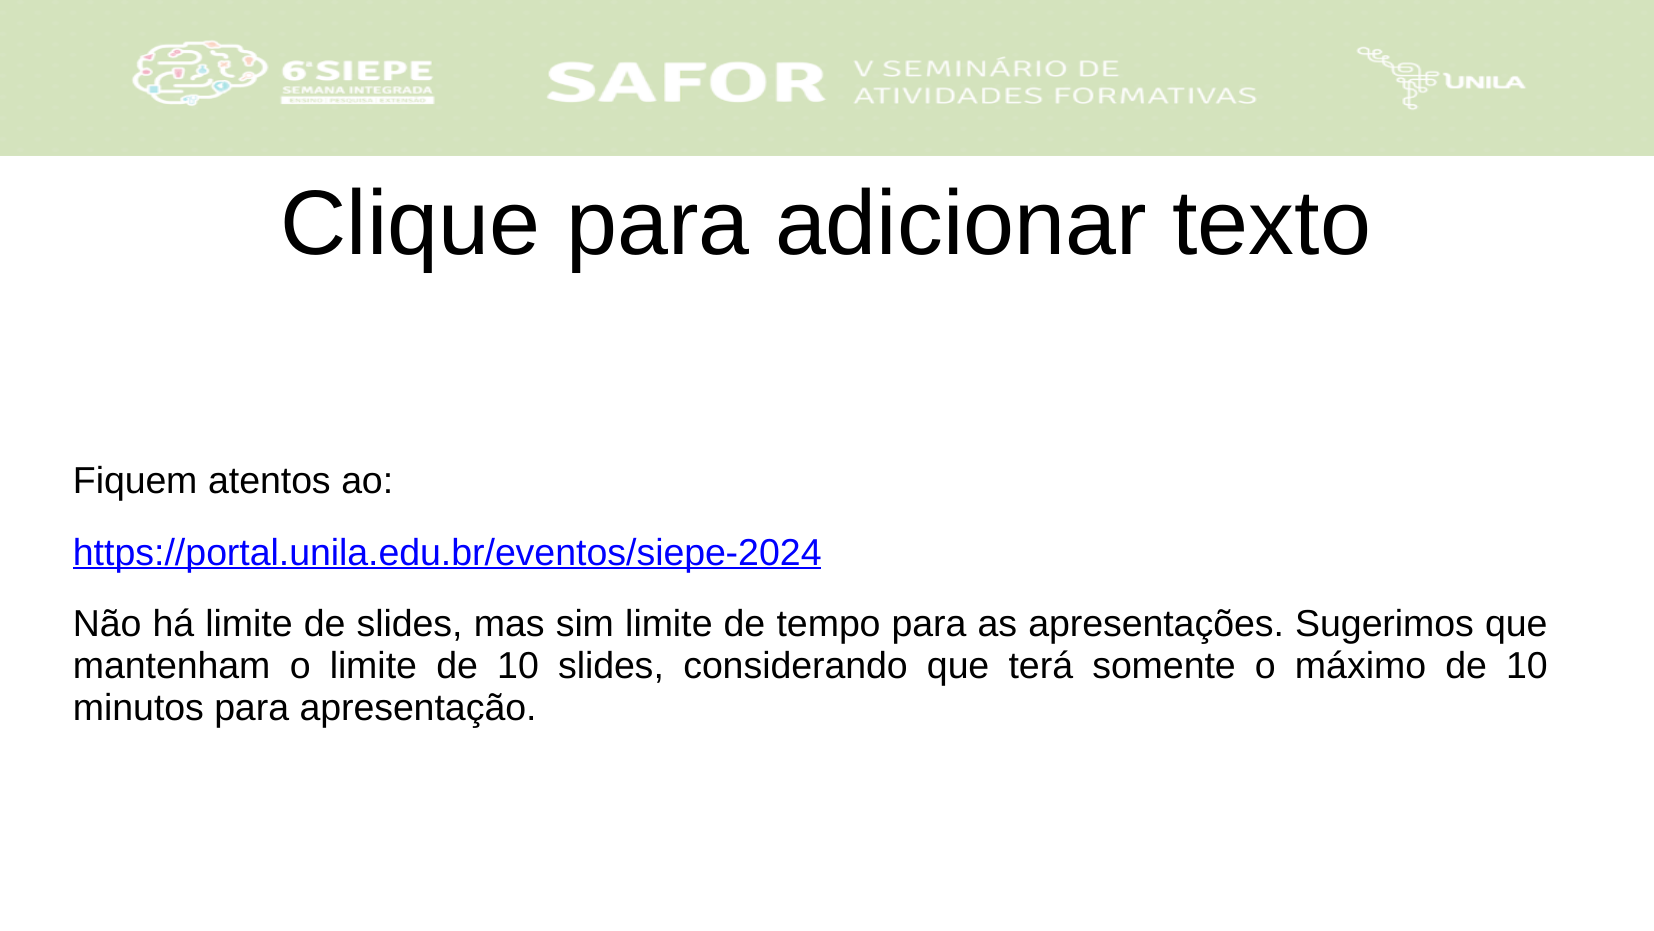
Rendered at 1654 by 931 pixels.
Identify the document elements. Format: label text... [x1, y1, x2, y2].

title Clique para adicionar texto [82, 156, 1571, 296]
picture [0, 0, 1654, 156]
subtitle Fiquem atentos ao: https://portal.unila.edu.br/eventos/siepe-2024 Não há limite de slides, mas sim limite de tempo para as apresentações. Sugerimos que mantenham o limite de 10 slides, considerando que terá somente o máximo de 10 minutos para apresentação. [66, 324, 1555, 864]
